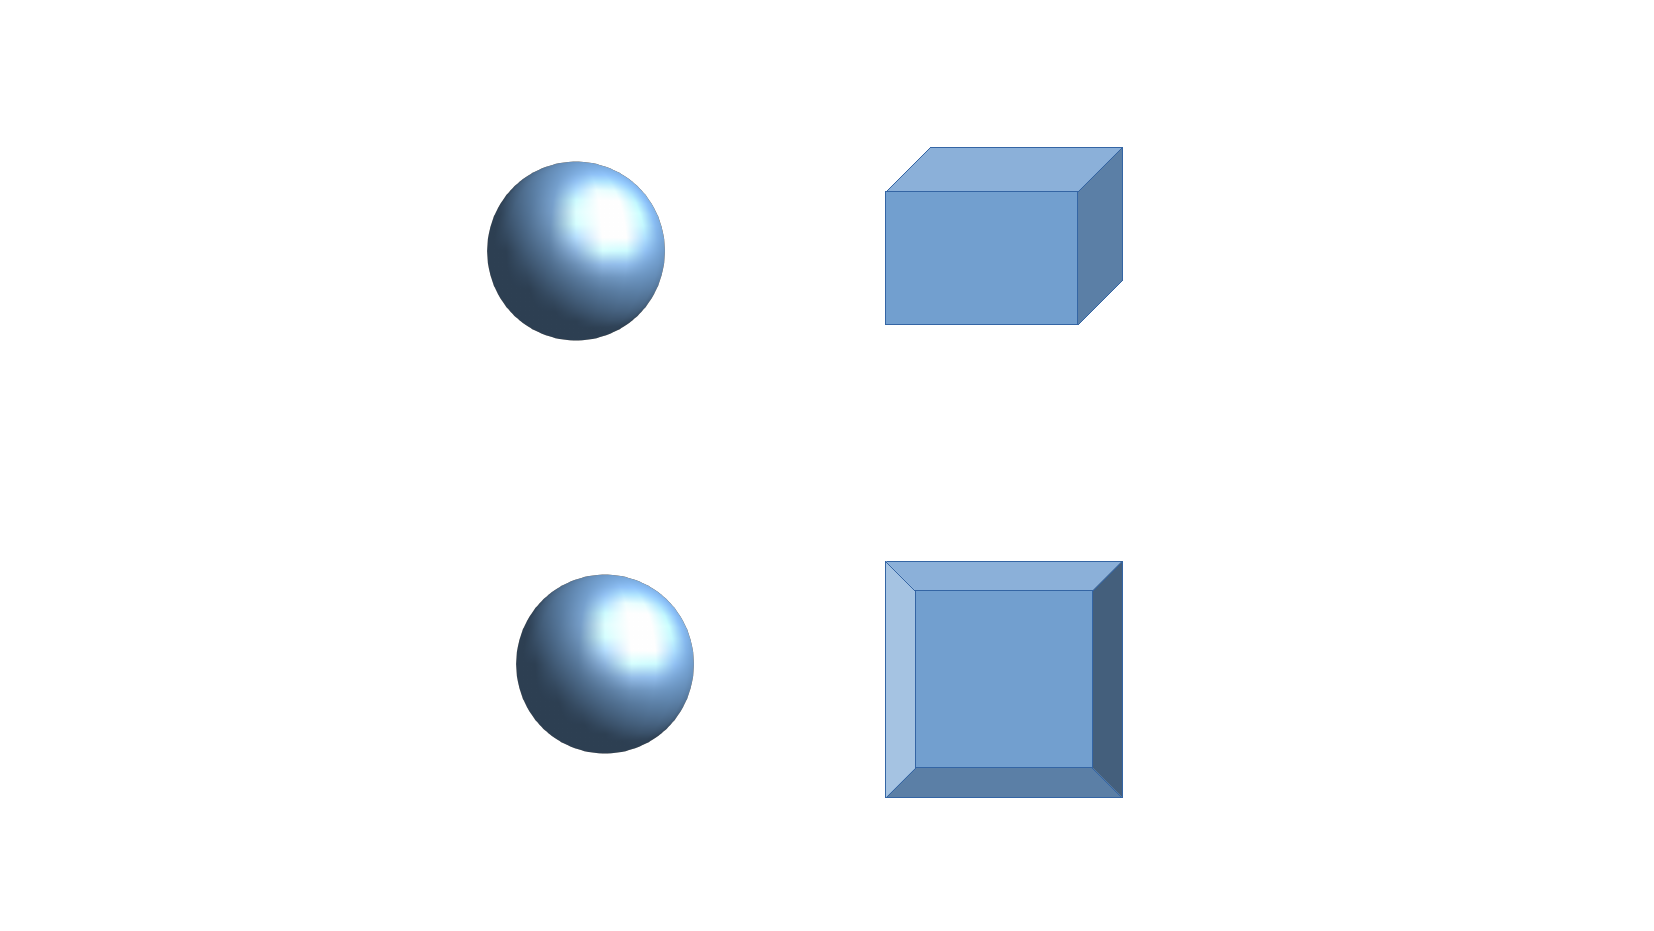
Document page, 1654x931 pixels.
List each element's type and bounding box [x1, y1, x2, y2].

text_box [885, 147, 1123, 325]
text_box [887, 561, 1123, 798]
